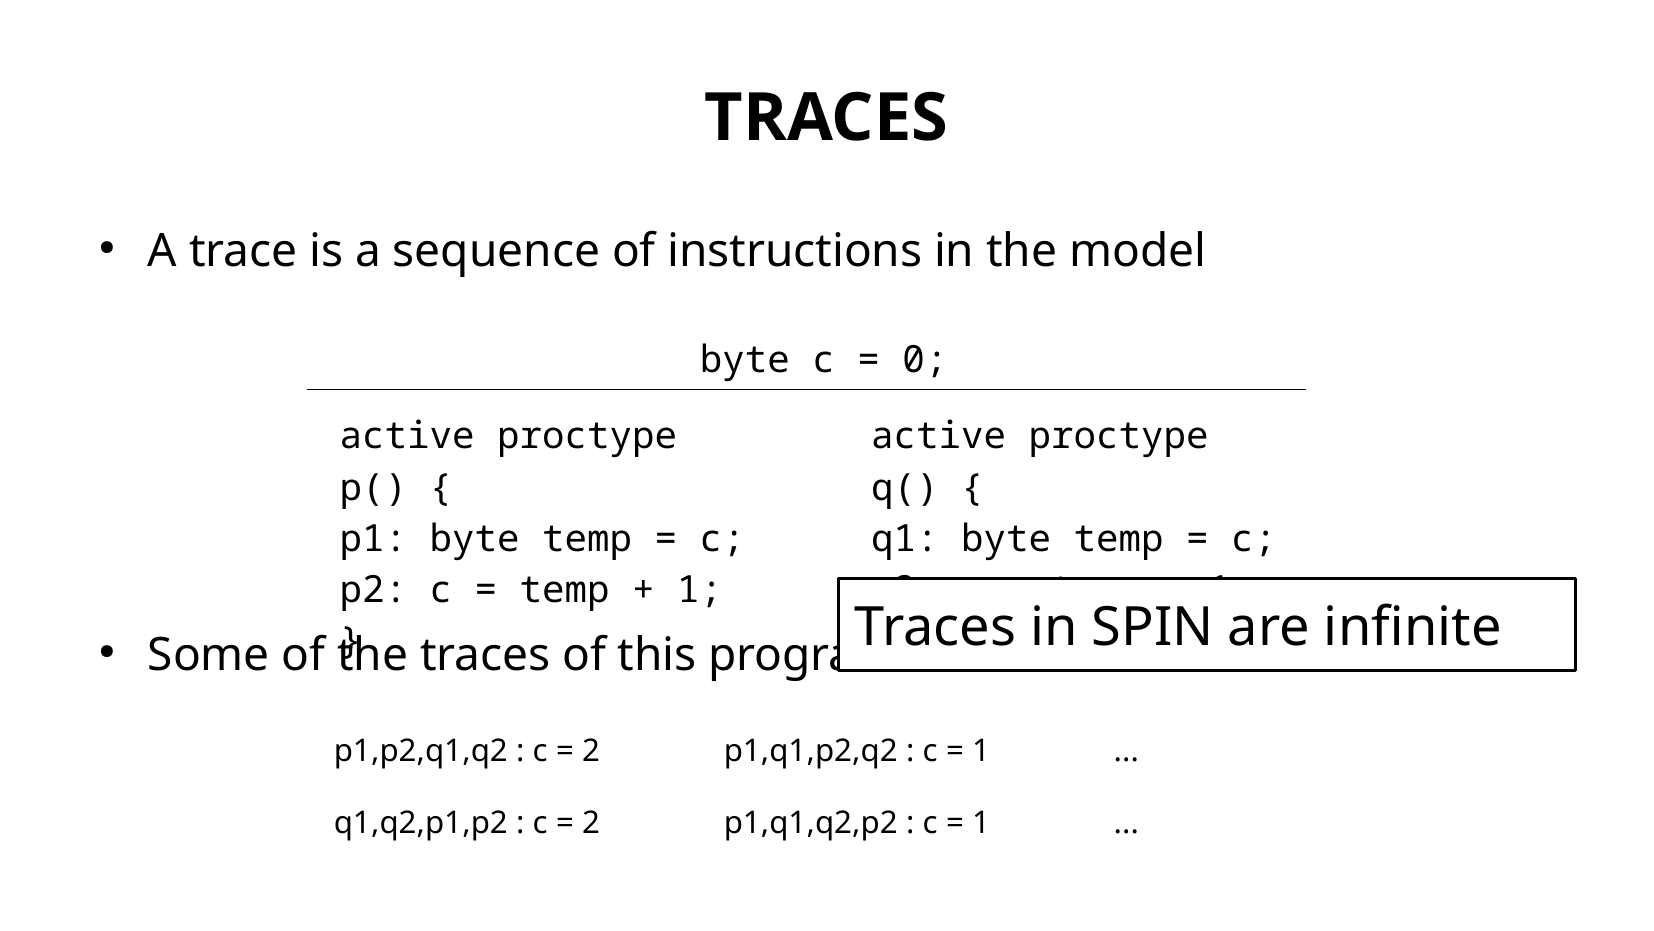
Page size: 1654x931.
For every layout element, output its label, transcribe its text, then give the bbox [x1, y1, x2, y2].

text_box active proctype q() { q1: byte temp = c; q2: c = temp + 1; } [856, 401, 1294, 568]
text_box Traces in SPIN are infinite [838, 578, 1576, 663]
text_box active proctype p() { p1: byte temp = c; p2: c = temp + 1; } [324, 401, 762, 568]
text_box byte c = 0; [685, 324, 1123, 384]
text_box p1,p2,q1,q2 : c = 2 p1,q1,p2,q2 : c = 1 ... q1,q2,p1,p2 : c = 2 p1,q1,q2,p2 : c = 1 ... [318, 720, 1335, 875]
title TRACES [82, 36, 1571, 193]
list A trace is a sequence of instructions in the model Some of the traces of this program [82, 217, 1571, 686]
